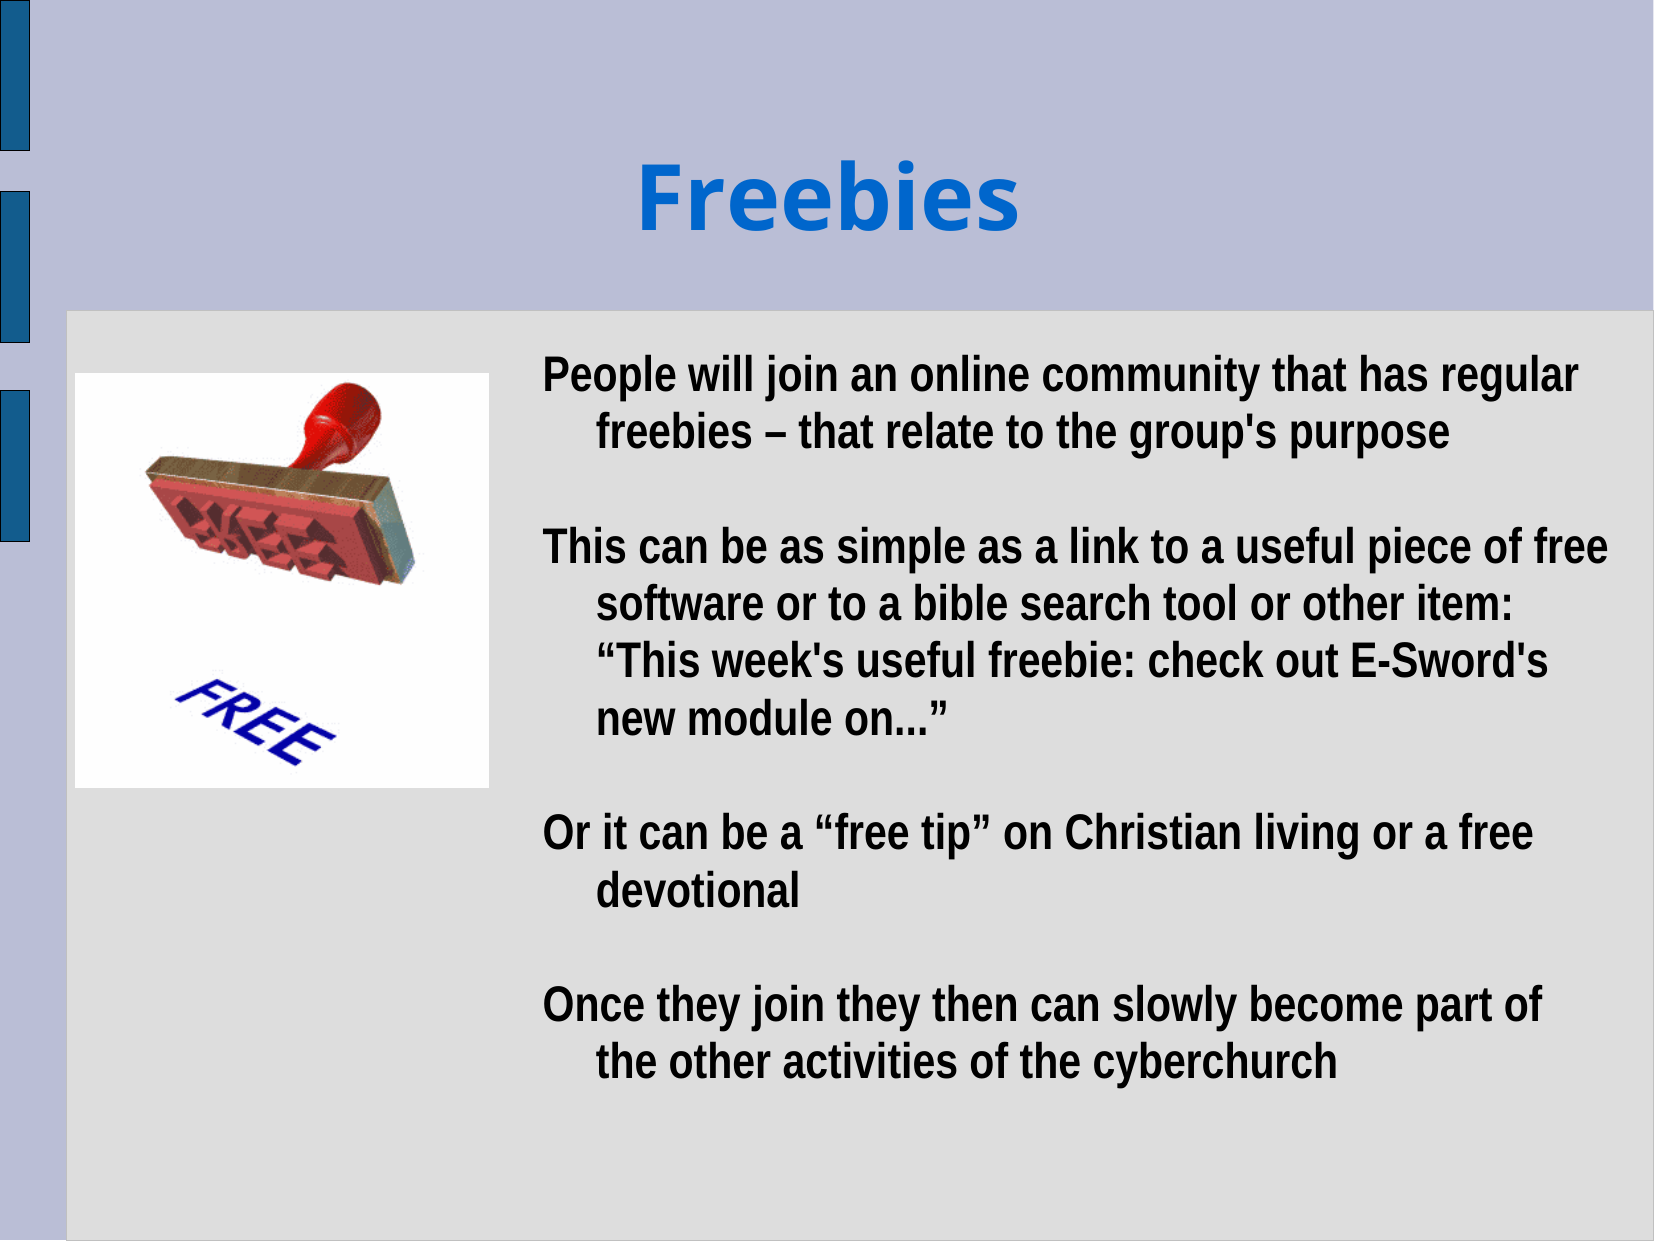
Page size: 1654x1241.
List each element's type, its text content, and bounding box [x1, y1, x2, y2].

list People will join an online community that has regular freebies – that relate to the group's purpose This can be as simple as a link to a useful piece of free software or to a bible search tool or other item: “This week's useful freebie: check out E-Sword's new module on...” Or it can be a “free tip” on Christian living or a free devotional Once they join they then can slowly become part of the other activities of the cyberchurch [525, 344, 1613, 1201]
picture [75, 373, 489, 788]
title Freebies [121, 91, 1534, 299]
